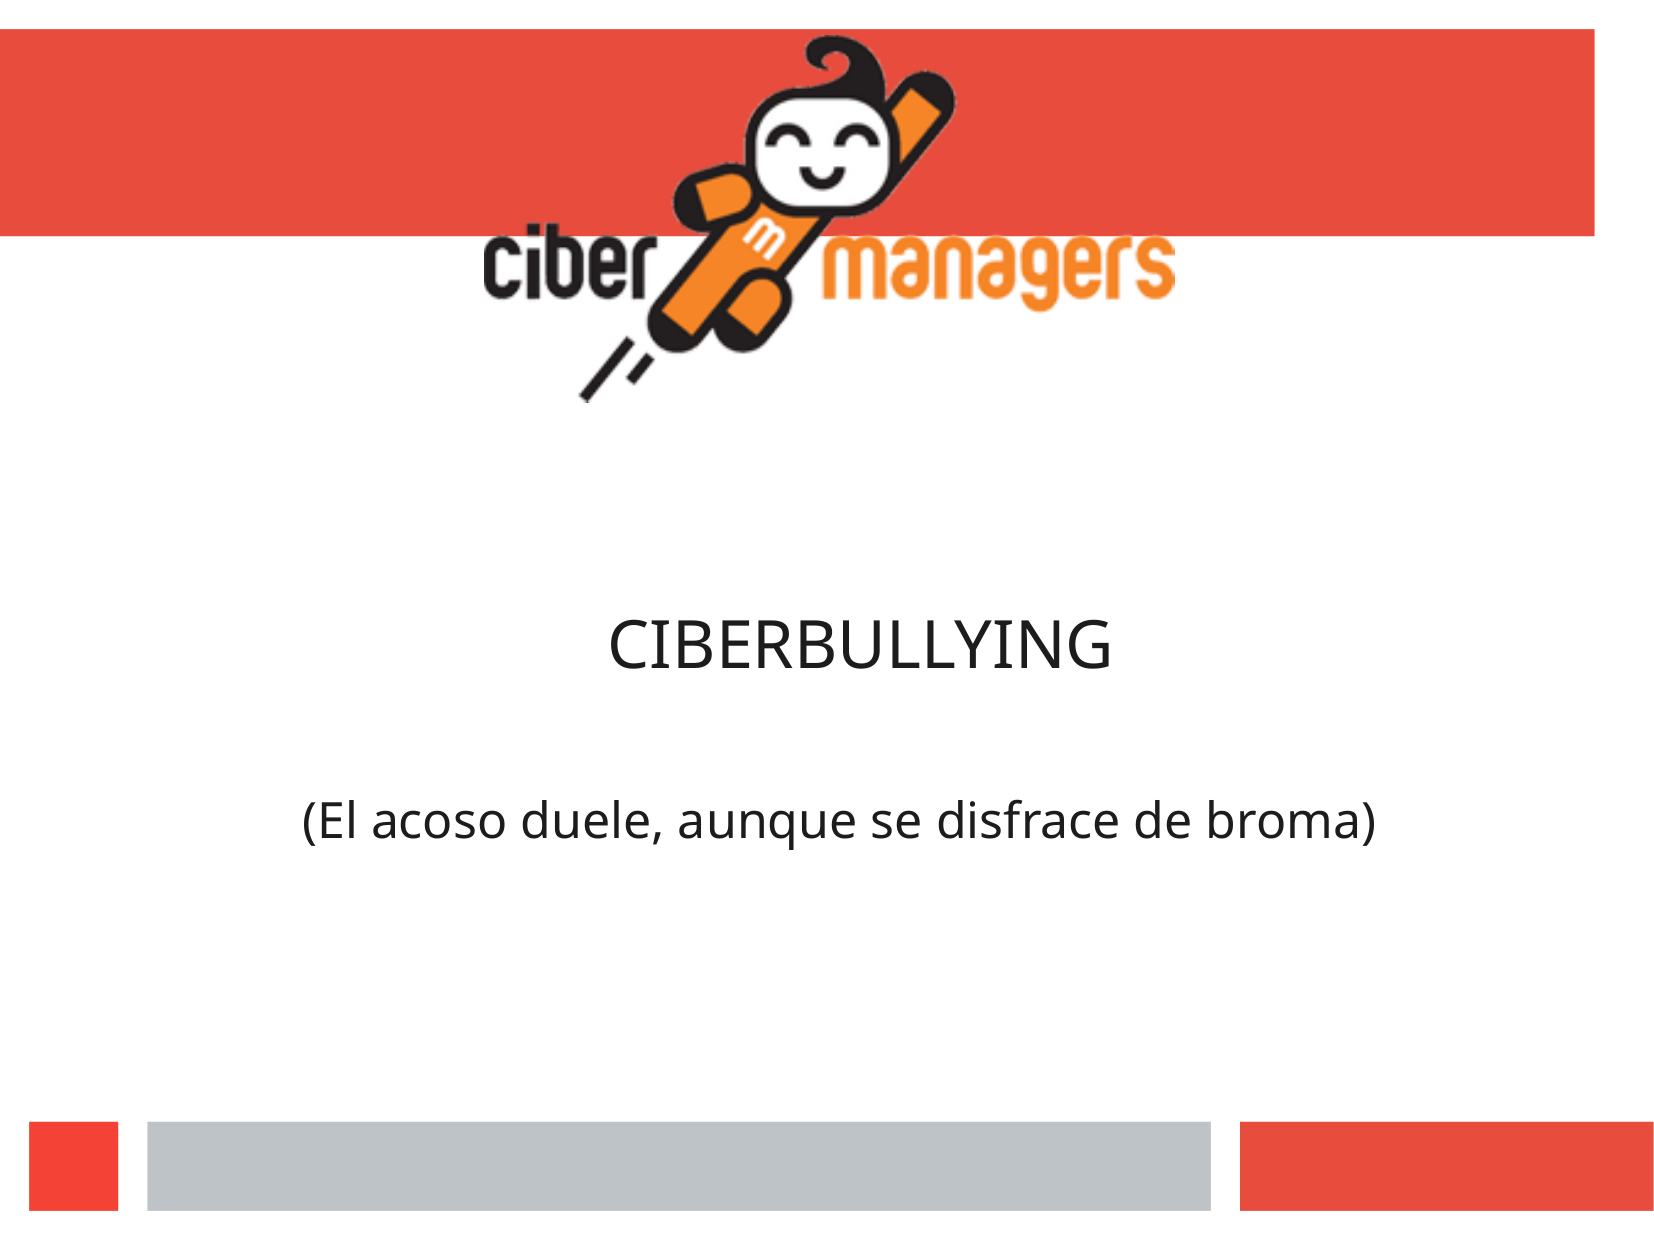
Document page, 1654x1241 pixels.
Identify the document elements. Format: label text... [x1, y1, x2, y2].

picture [484, 35, 1175, 403]
title [1175, 49, 1571, 257]
subtitle CIBERBULLYING (El acoso duele, aunque se disfrace de broma) [82, 290, 1571, 1103]
title [82, 49, 484, 257]
